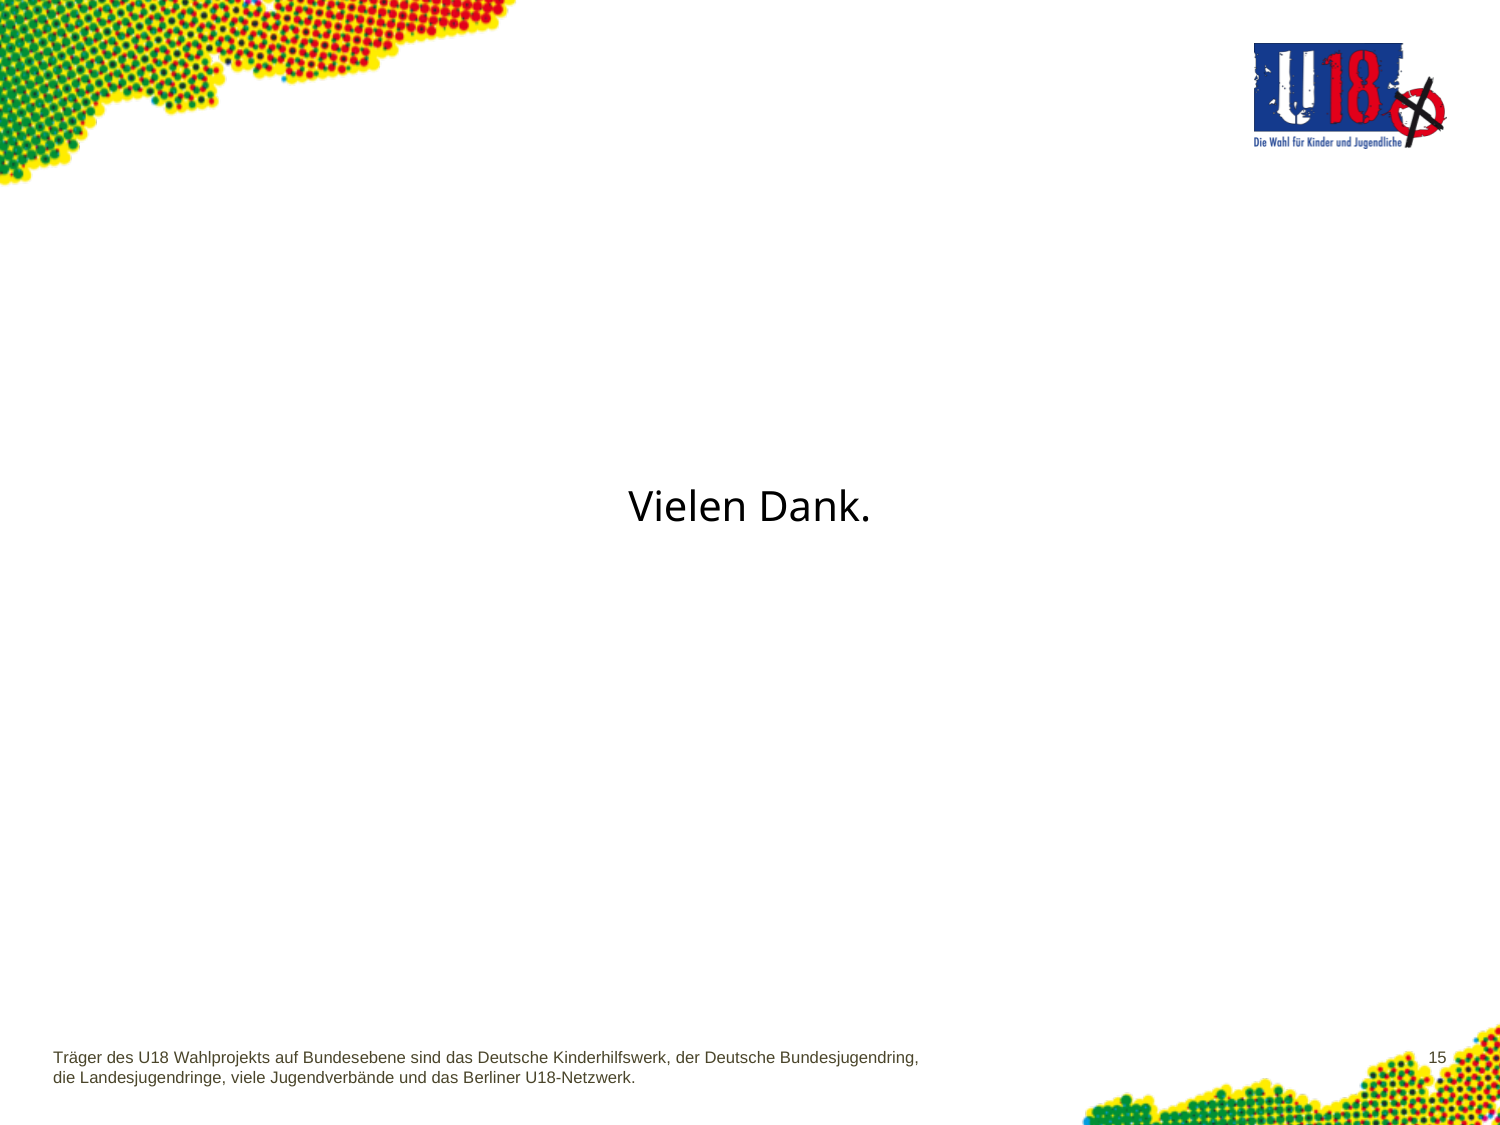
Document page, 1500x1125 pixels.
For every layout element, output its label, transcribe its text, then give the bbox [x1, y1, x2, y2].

text_box <Nummer> [1399, 1046, 1447, 1106]
text_box Träger des U18 Wahlprojekts auf Bundesebene sind das Deutsche Kinderhilfswerk, der Deutsche Bundesjugendring, die Landesjugendringe, viele Jugendverbände und das Berliner U18-Netzwerk. [53, 1046, 1105, 1106]
picture [1254, 43, 1447, 149]
title Vielen Dank. [53, 479, 1447, 563]
picture [0, 0, 538, 204]
picture [990, 1006, 1500, 1125]
